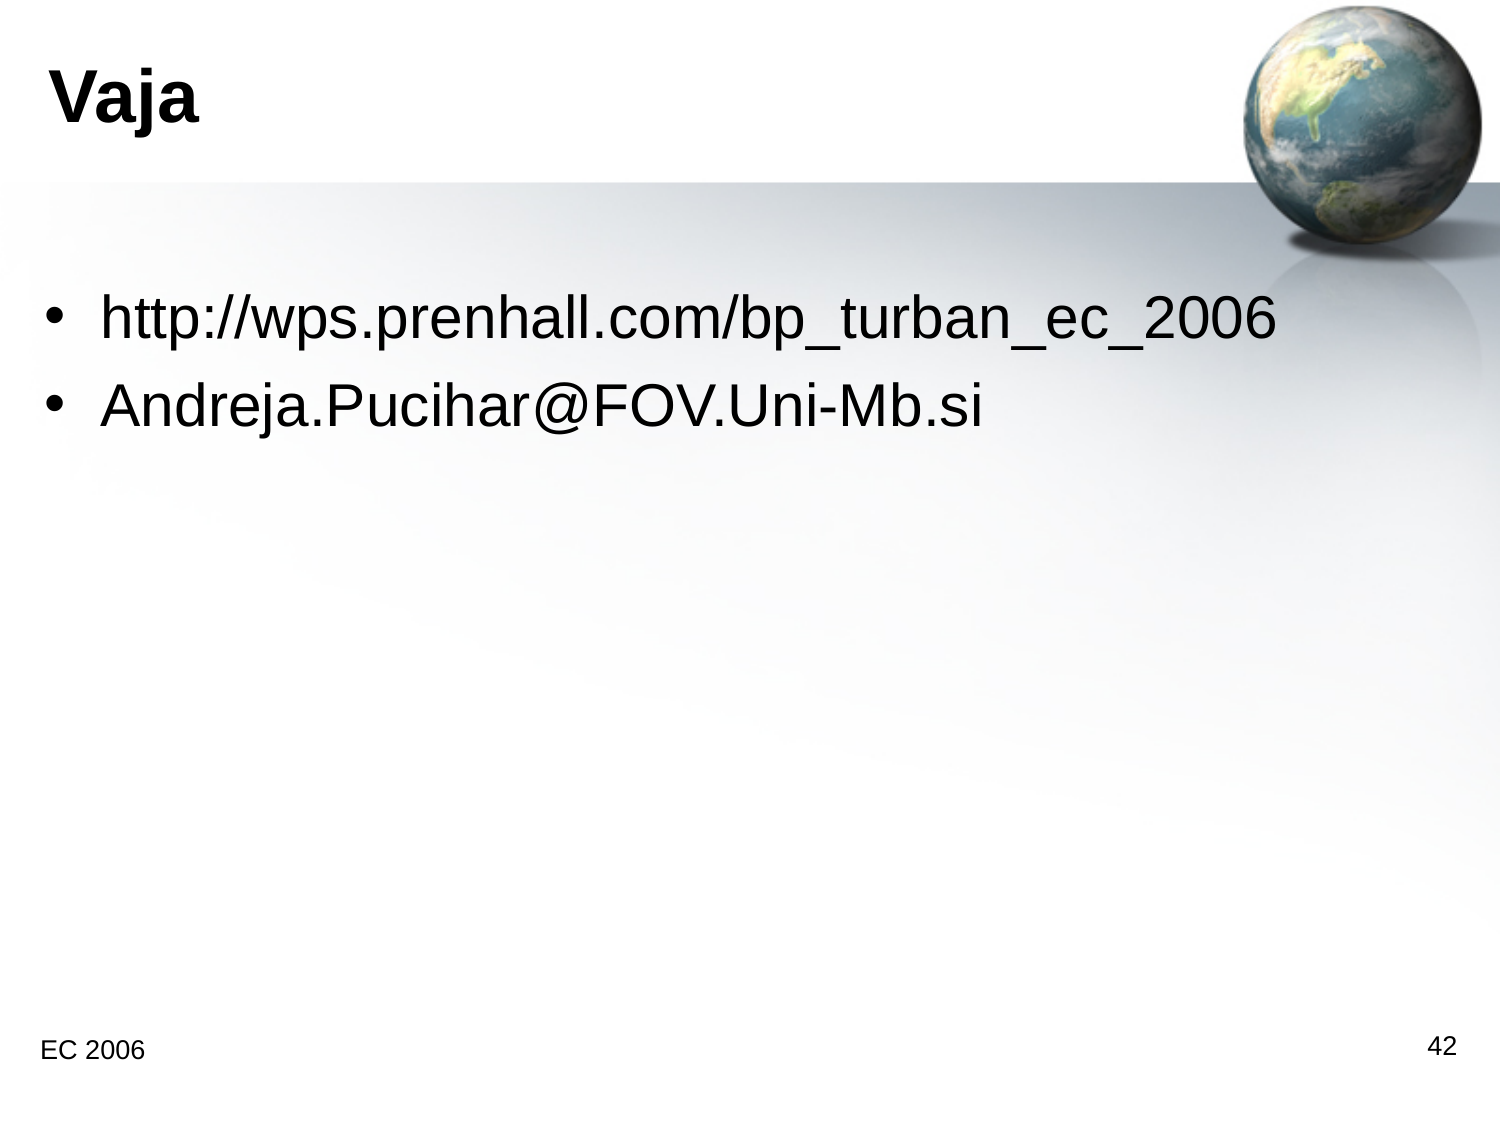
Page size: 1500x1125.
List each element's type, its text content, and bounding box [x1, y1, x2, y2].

title Vaja [33, 22, 1239, 162]
list http://wps.prenhall.com/bp_turban_ec_2006 Andreja.Pucihar@FOV.Uni-Mb.si [29, 271, 1471, 995]
text_box <number> [1159, 1020, 1473, 1096]
picture [0, 0, 1500, 1125]
text_box EC 2006 [25, 1025, 338, 1101]
